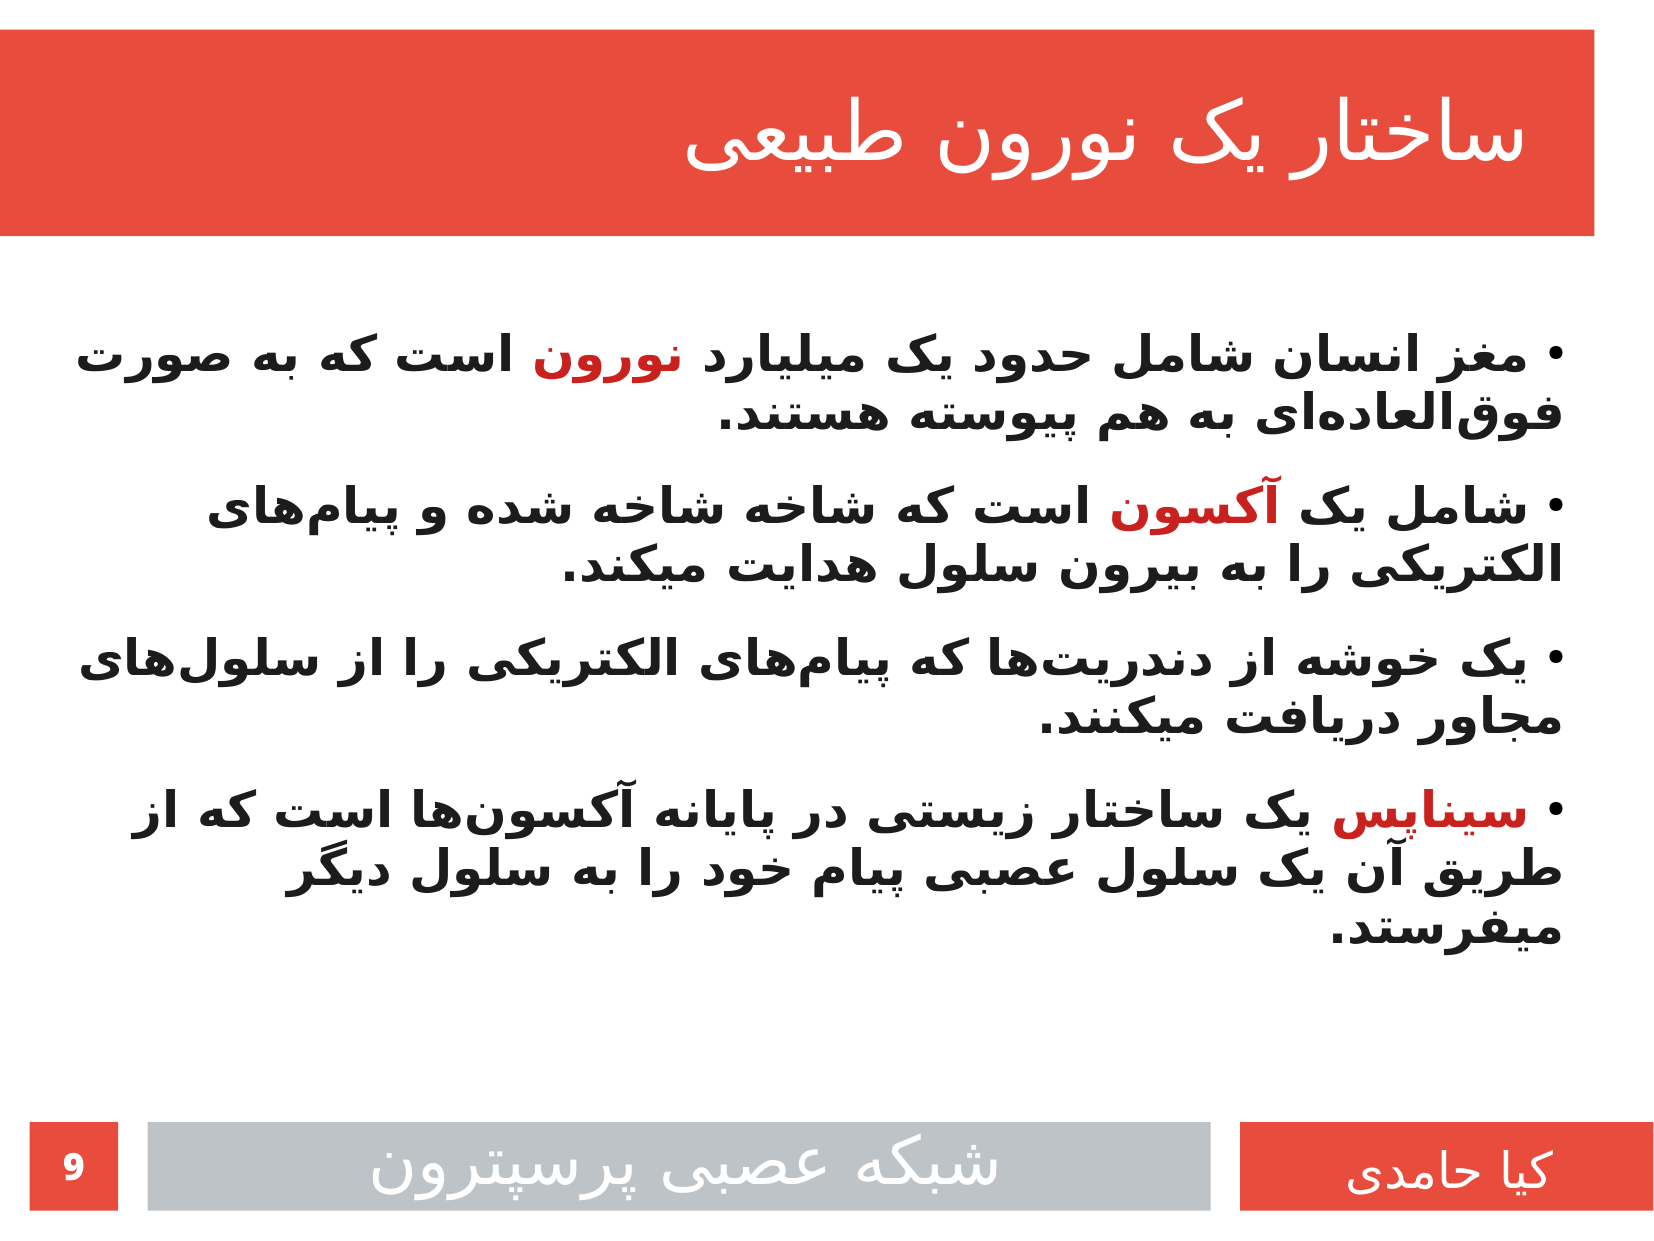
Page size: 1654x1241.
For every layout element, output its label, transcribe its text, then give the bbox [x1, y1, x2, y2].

title کیا حامدی [1245, 1127, 1654, 1201]
title شبکه عصبی پرسپترون [150, 1127, 1201, 1201]
title ساختار یک نورون طبیعی [45, 32, 1531, 181]
list مغز انسان شامل حدود یک میلیارد نورون است که به صورت فوق‌العاده‌ای به هم پیوسته هستند. شامل یک آکسون است که شاخه شاخه شده و پیام‌های الکتریکی را به بیرون سلول هدایت میکند. یک خوشه از دندریت‌ها که پیام‌های الکتریکی را از سلول‌های مجاور دریافت میکنند. سیناپس یک ساختار زیستی در پایانه آکسون‌ها است که از طریق آن یک سلول عصبی پیام خود را به سلول دیگر میفرستد. [59, 324, 1565, 1093]
